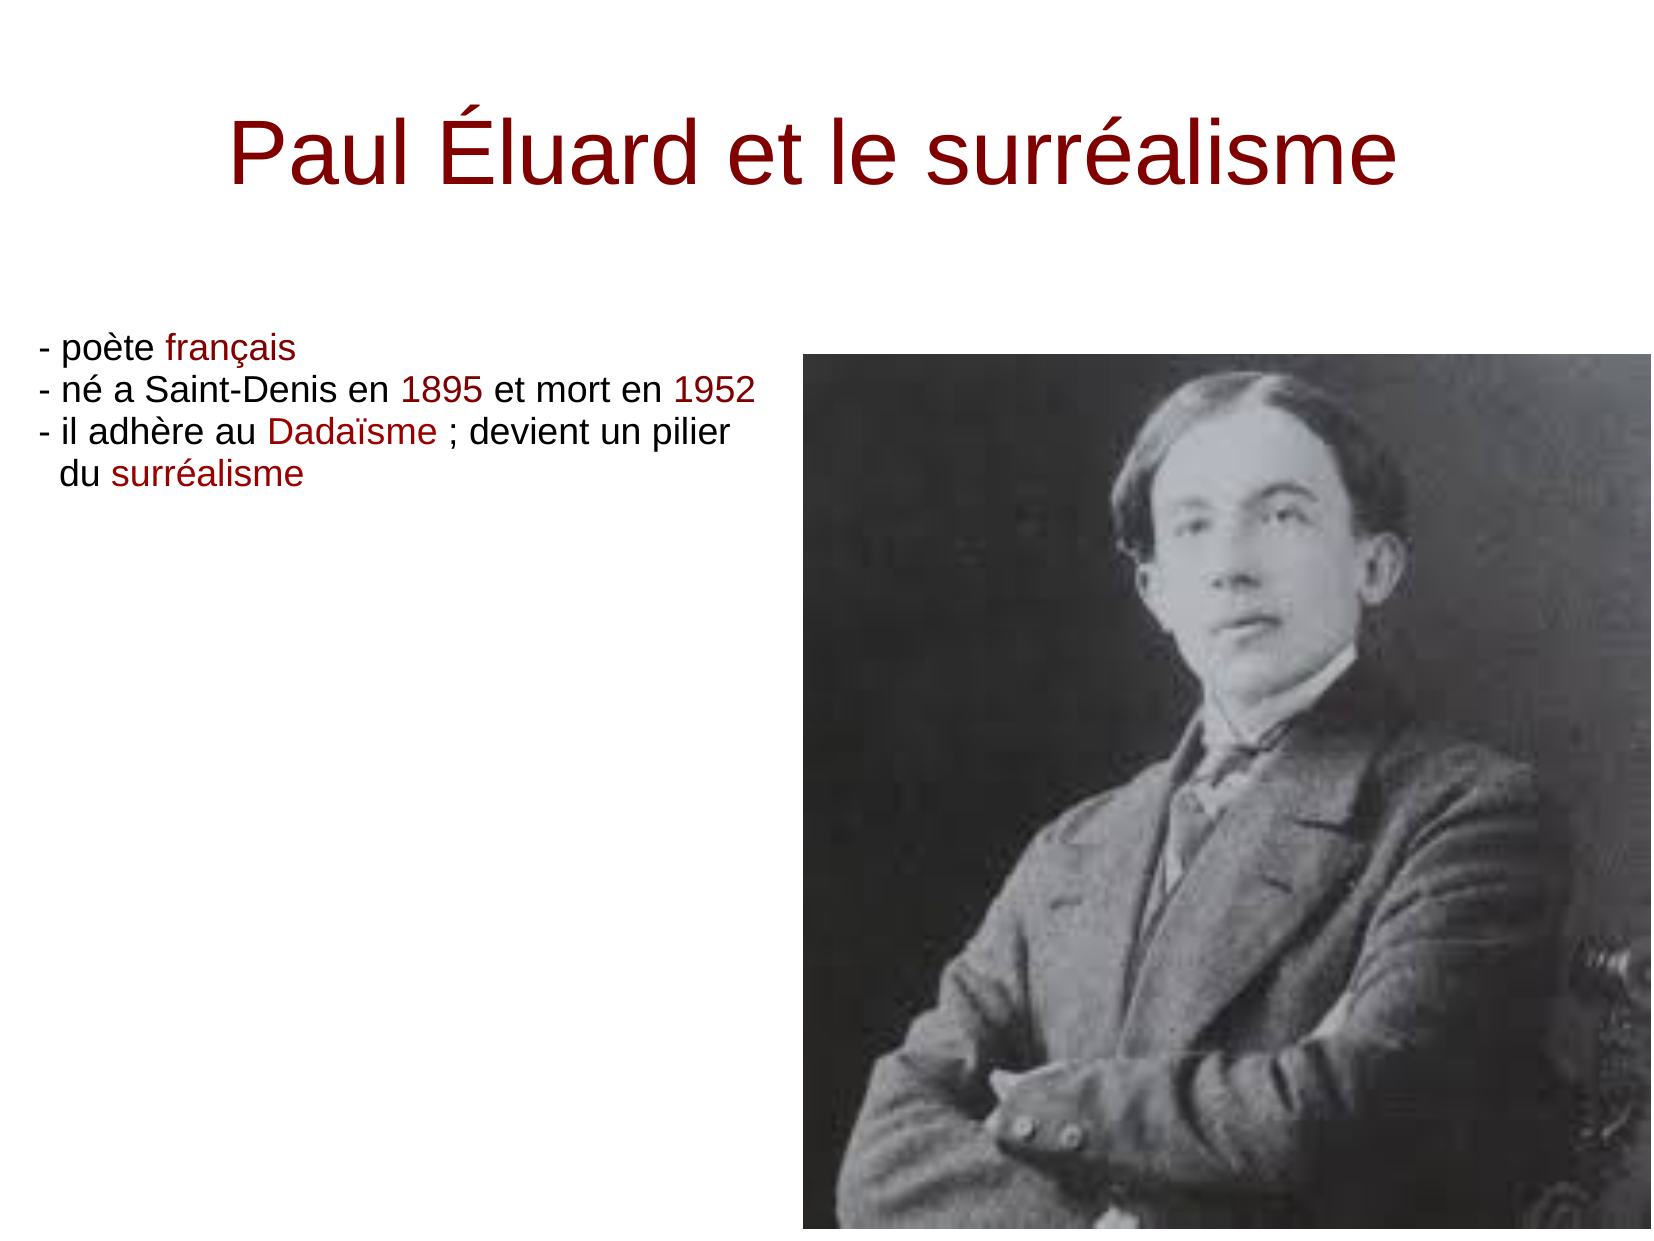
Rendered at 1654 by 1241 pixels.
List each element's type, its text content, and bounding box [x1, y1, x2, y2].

text_box [82, 49, 1571, 257]
text_box - poète français - né a Saint-Denis en 1895 et mort en 1952 - il adhère au Dadaïsme ; devient un pilier du surréalisme [23, 318, 780, 502]
picture [803, 354, 1651, 1229]
